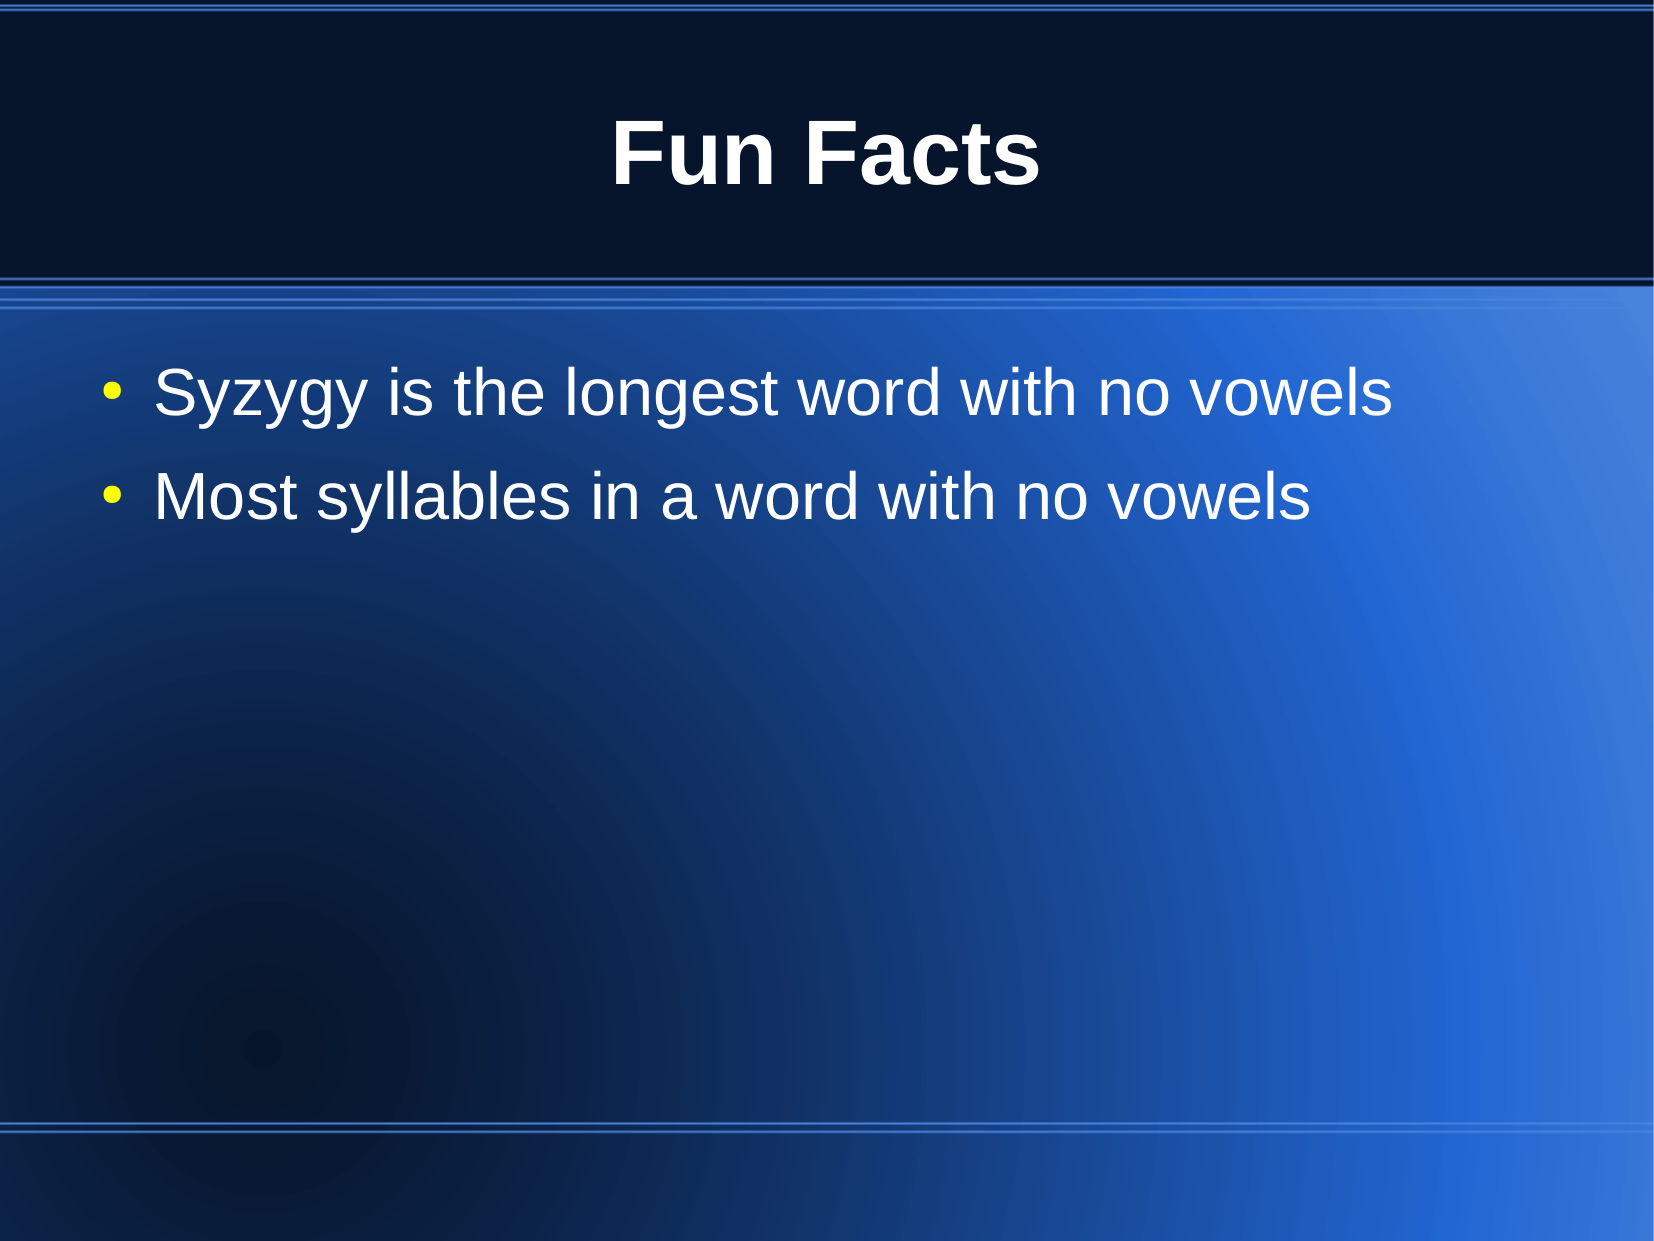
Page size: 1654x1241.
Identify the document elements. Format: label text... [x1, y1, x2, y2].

title Fun Facts [82, 56, 1571, 250]
picture [0, 0, 1654, 1241]
list Syzygy is the longest word with no vowels Most syllables in a word with no vowels [82, 355, 1571, 1043]
